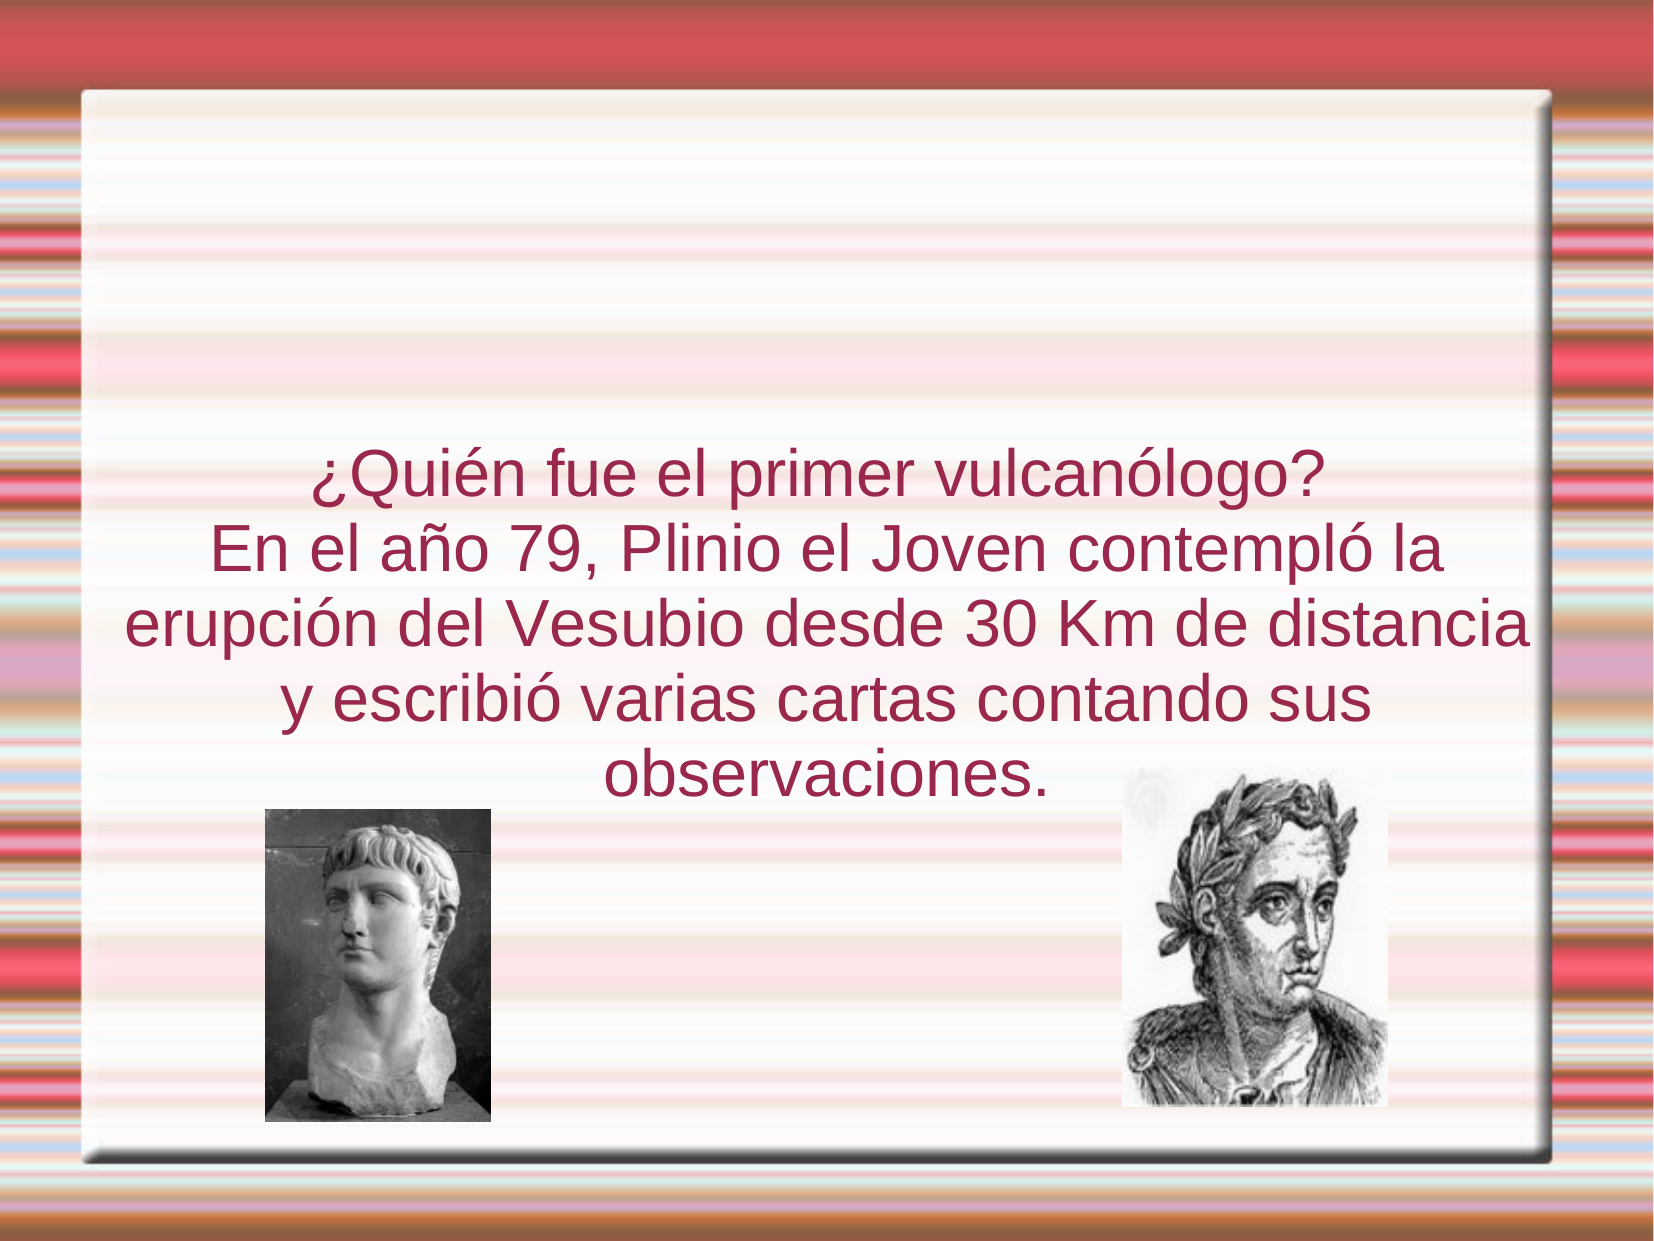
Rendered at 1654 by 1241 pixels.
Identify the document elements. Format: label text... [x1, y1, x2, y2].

subtitle ¿Quién fue el primer vulcanólogo? En el año 79, Plinio el Joven contempló la erupción del Vesubio desde 30 Km de distancia y escribió varias cartas contando sus observaciones. [121, 122, 1534, 1125]
picture [0, 0, 1654, 1241]
